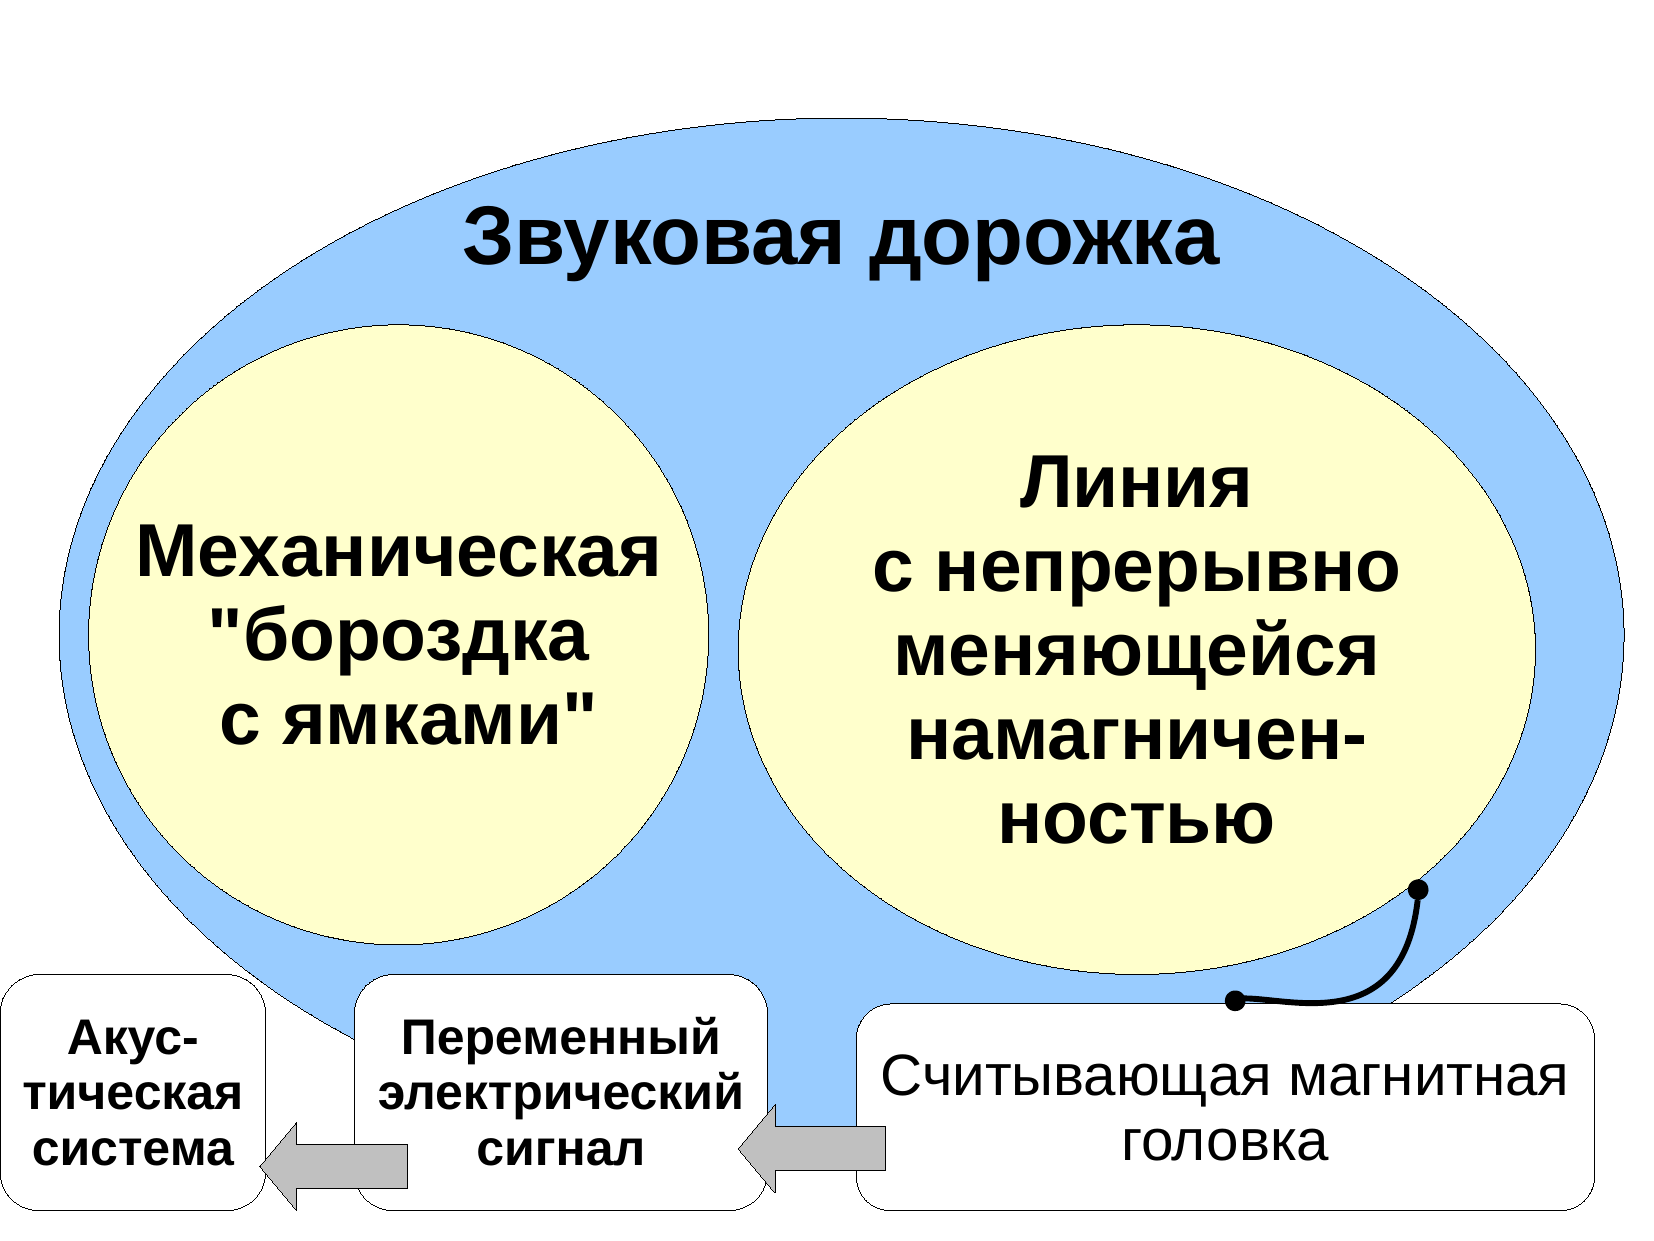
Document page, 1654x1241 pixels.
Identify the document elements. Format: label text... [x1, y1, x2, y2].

text_box Механическая "бороздка с ямками" [88, 324, 709, 945]
text_box Линия с непрерывно меняющейся намагничен- ностью [738, 324, 1536, 975]
text_box Звуковая дорожка [59, 118, 1625, 1126]
text_box [259, 1122, 408, 1211]
text_box Считывающая магнитная головка [856, 1003, 1595, 1211]
text_box Переменный электрический сигнал [354, 974, 768, 1211]
text_box Акус- тическая система [0, 974, 266, 1211]
text_box [738, 1104, 886, 1193]
